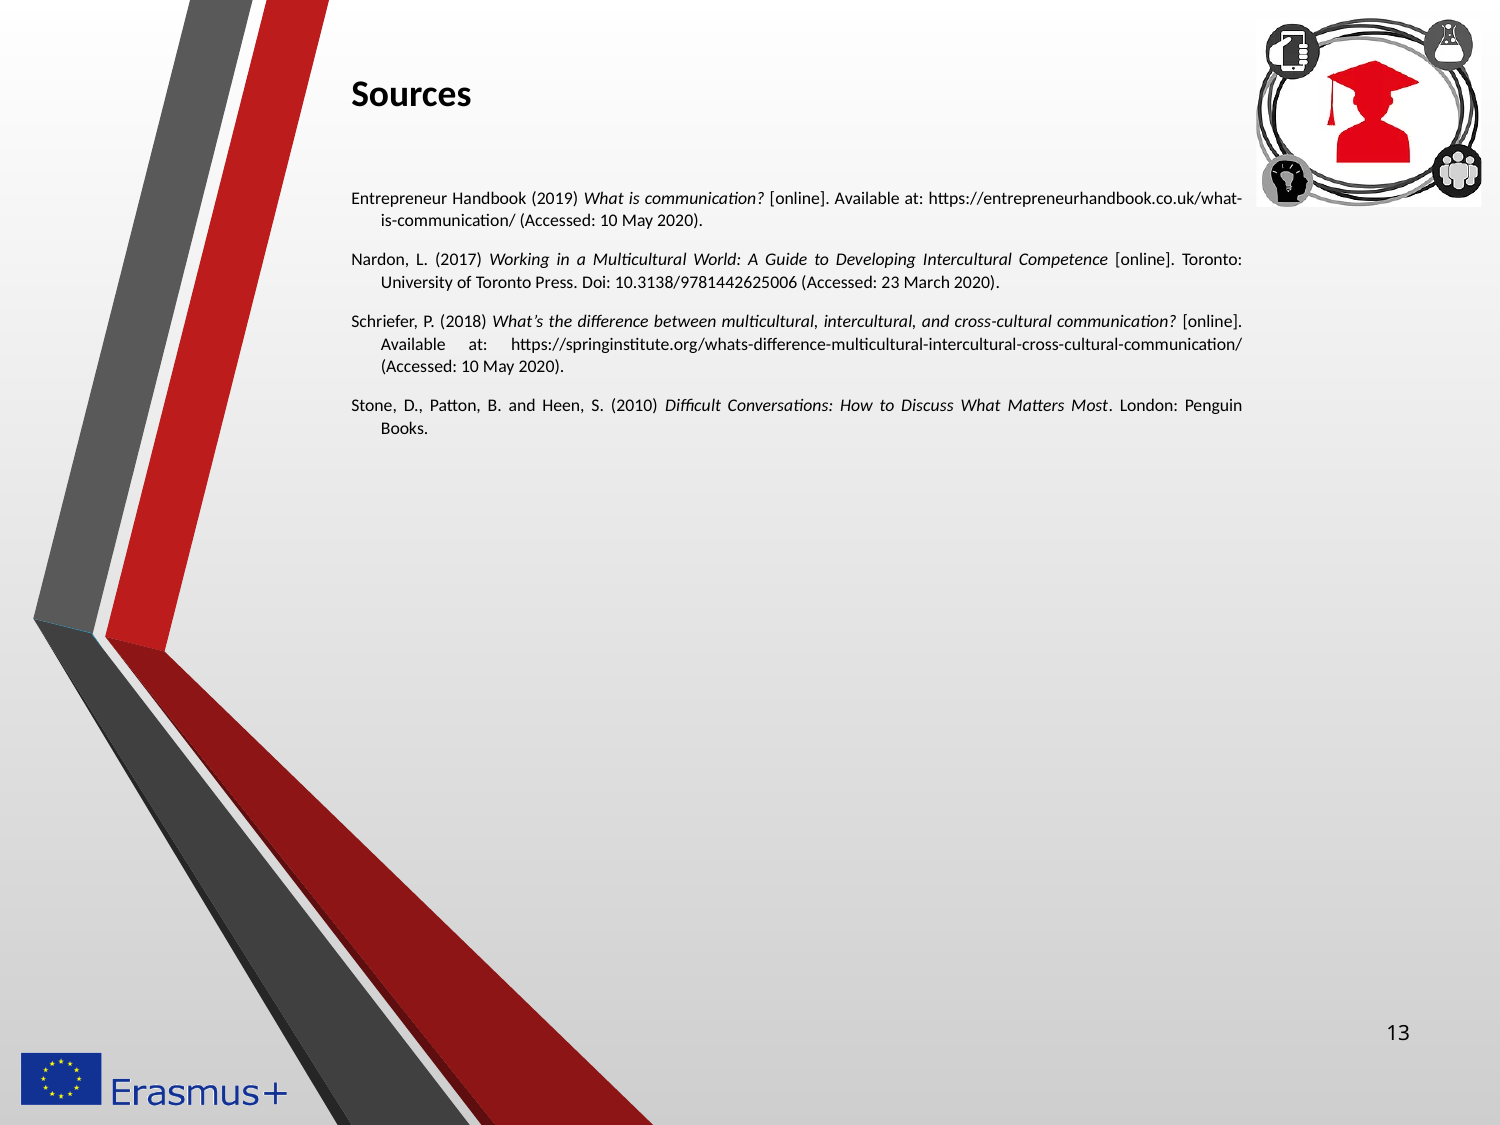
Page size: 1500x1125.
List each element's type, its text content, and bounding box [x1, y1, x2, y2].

chart [1258, 19, 1483, 209]
picture [1256, 18, 1482, 207]
text_box Entrepreneur Handbook (2019) What is communication? [online]. Available at: https://entrepreneurhandbook.co.uk/what-is-communication/ (Accessed: 10 May 2020). Nardon, L. (2017) Working in a Multicultural World: A Guide to Developing Intercultural Competence [online]. Toronto: University of Toronto Press. Doi: 10.3138/9781442625006 (Accessed: 23 March 2020). Schriefer, P. (2018) What’s the difference between multicultural, intercultural, and cross-cultural communication? [online]. Available at: https://springinstitute.org/whats-difference-multicultural-intercultural-cross-cultural-communication/ (Accessed: 10 May 2020). Stone, D., Patton, B. and Heen, S. (2010) Difficult Conversations: How to Discuss What Matters Most. London: Penguin Books. [336, 177, 1258, 446]
slide_number <numer> [1357, 1003, 1425, 1064]
picture [5, 1037, 302, 1120]
text_box Sources [336, 61, 975, 122]
